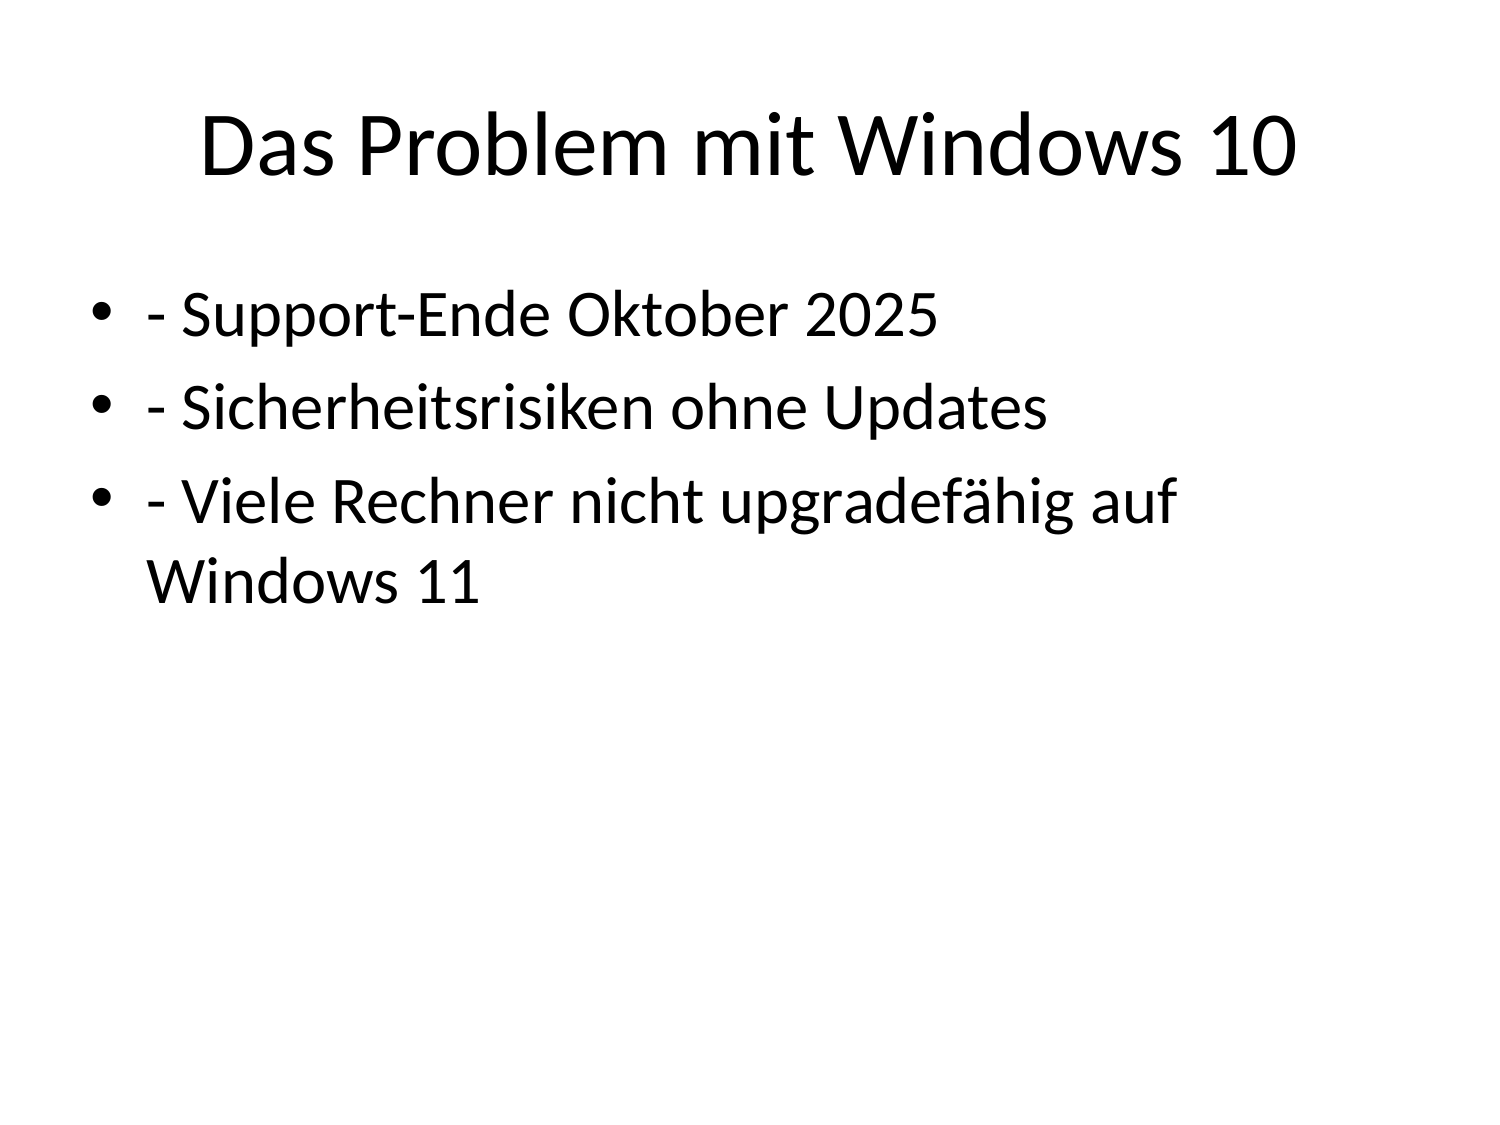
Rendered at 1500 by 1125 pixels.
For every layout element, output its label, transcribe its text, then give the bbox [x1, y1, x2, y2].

list - Support-Ende Oktober 2025 - Sicherheitsrisiken ohne Updates - Viele Rechner nicht upgradefähig auf Windows 11 [75, 262, 1425, 1005]
title Das Problem mit Windows 10 [75, 45, 1425, 233]
